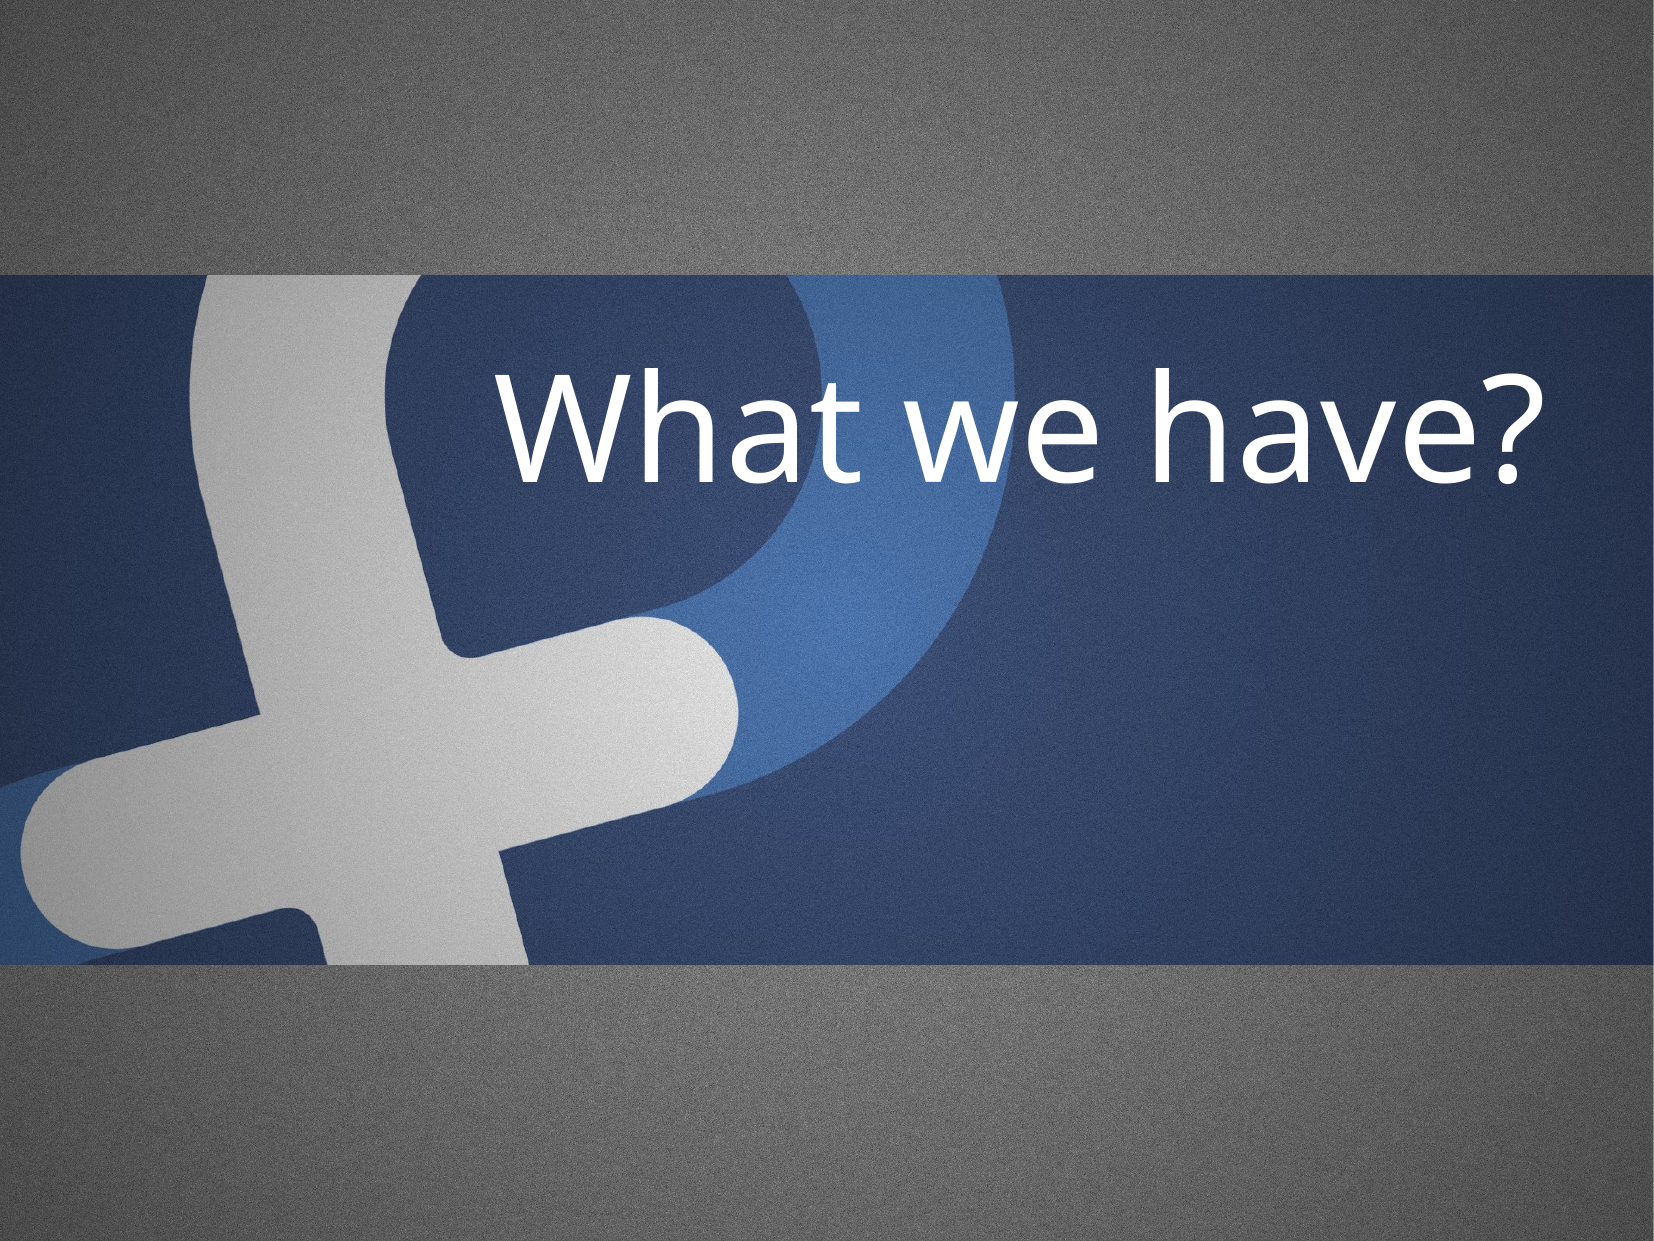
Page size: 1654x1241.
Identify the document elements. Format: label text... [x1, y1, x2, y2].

text_box What we have? [422, 315, 1562, 654]
picture [0, 0, 1654, 1241]
